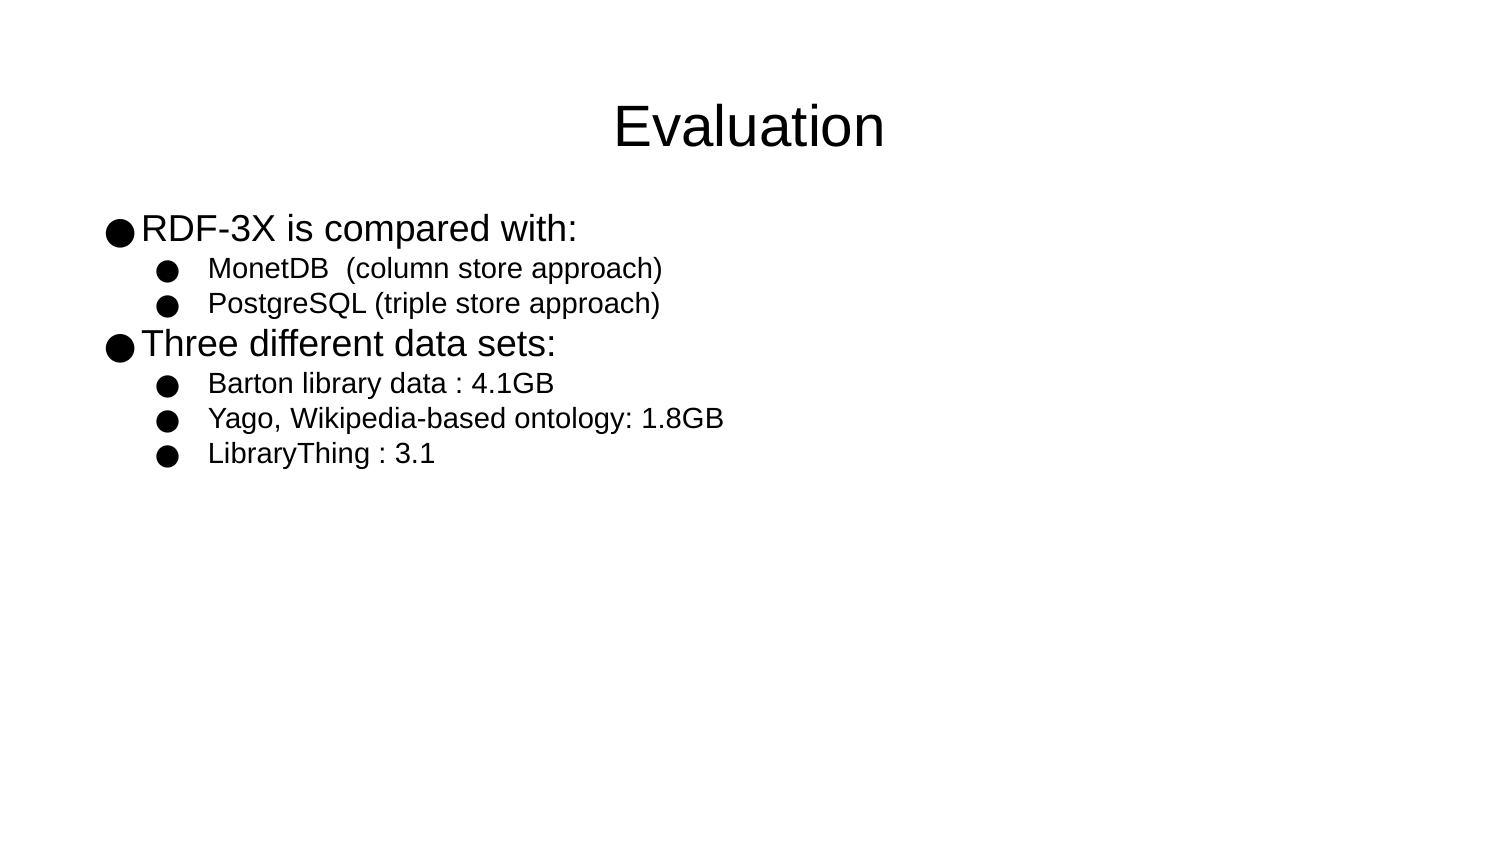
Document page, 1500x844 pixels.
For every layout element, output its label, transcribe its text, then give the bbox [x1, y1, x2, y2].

text_box RDF-3X is compared with: MonetDB (column store approach) PostgreSQL (triple store approach) Three different data sets: Barton library data : 4.1GB Yago, Wikipedia-based ontology: 1.8GB LibraryThing : 3.1 [51, 189, 1449, 750]
text_box Evaluation [51, 72, 1449, 167]
